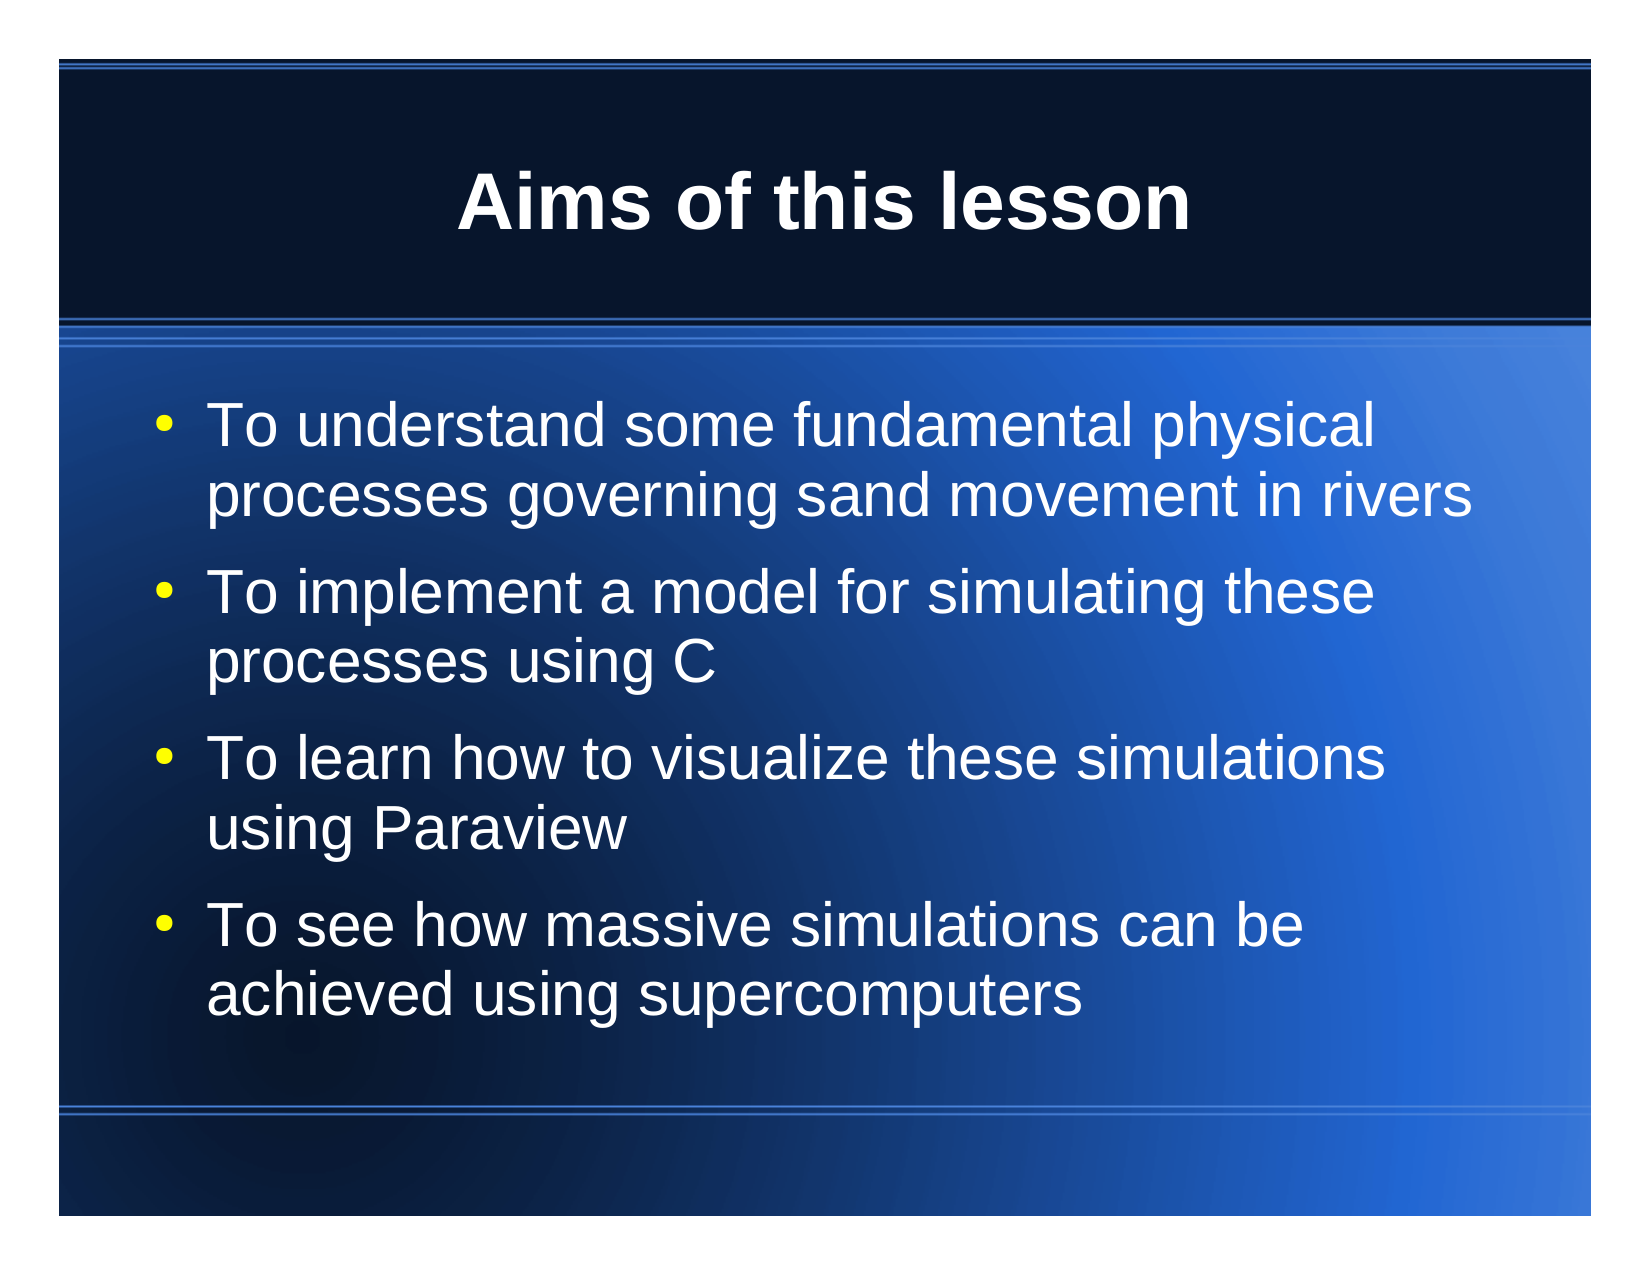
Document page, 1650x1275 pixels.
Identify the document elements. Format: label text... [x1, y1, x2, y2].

title Aims of this lesson [135, 105, 1515, 299]
list To understand some fundamental physical processes governing sand movement in rivers To implement a model for simulating these processes using C To learn how to visualize these simulations using Paraview To see how massive simulations can be achieved using supercomputers [135, 390, 1515, 1154]
picture [59, 59, 1591, 1216]
